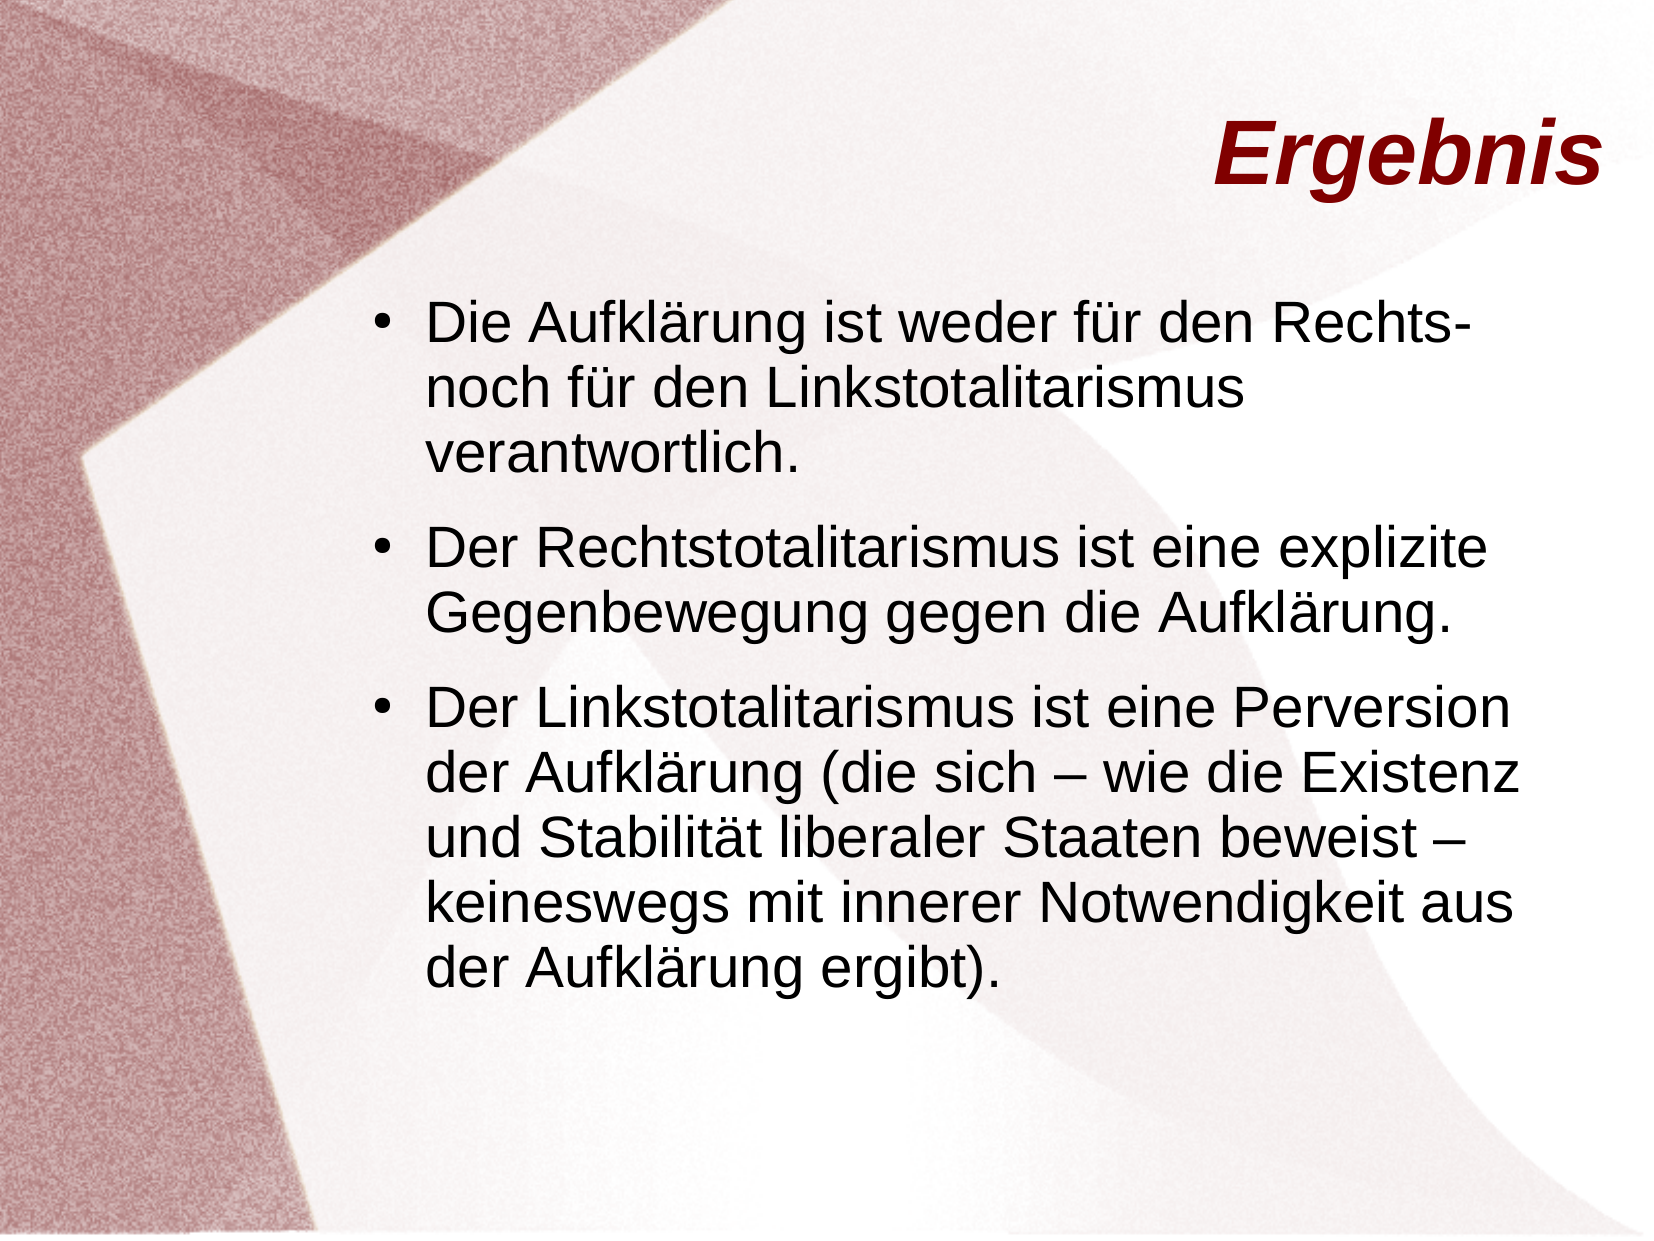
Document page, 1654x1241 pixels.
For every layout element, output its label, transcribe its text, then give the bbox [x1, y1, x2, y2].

picture [0, 0, 1654, 1241]
list Die Aufklärung ist weder für den Rechts- noch für den Linkstotalitarismus verantwortlich. Der Rechtstotalitarismus ist eine explizite Gegenbewegung gegen die Aufklärung. Der Linkstotalitarismus ist eine Perversion der Aufklärung (die sich – wie die Existenz und Stabilität liberaler Staaten beweist – keineswegs mit innerer Notwendigkeit aus der Aufklärung ergibt). [354, 290, 1601, 1000]
title Ergebnis [596, 56, 1607, 250]
